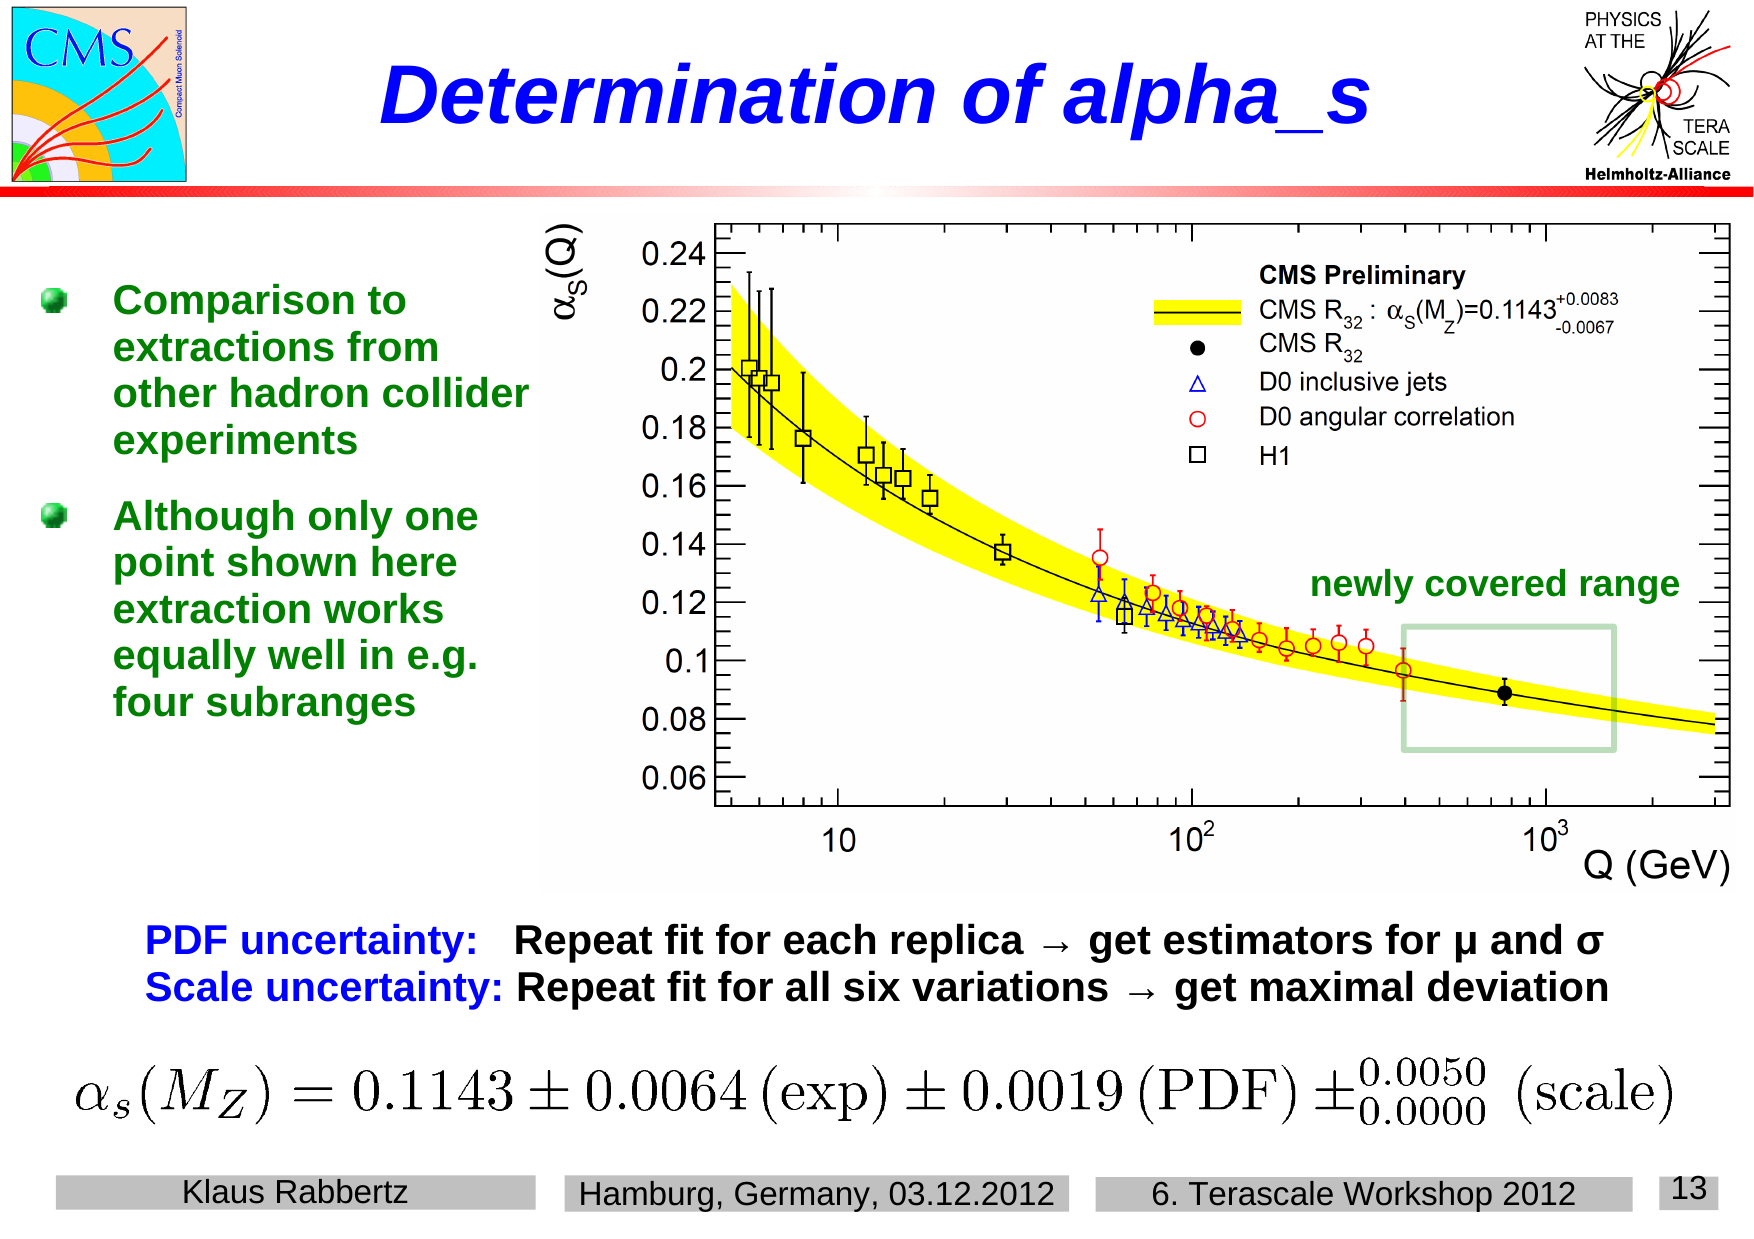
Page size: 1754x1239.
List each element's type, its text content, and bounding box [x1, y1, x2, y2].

text_box newly covered range [1298, 556, 1693, 611]
picture [540, 213, 1737, 893]
picture [69, 1052, 1685, 1129]
picture [1570, 3, 1744, 191]
picture [11, 6, 187, 182]
title Determination of alpha_s [197, 18, 1556, 172]
list Comparison to extractions from other hadron collider experiments Although only one point shown here extraction works equally well in e.g. four subranges [30, 276, 548, 725]
text_box PDF uncertainty: Repeat fit for each replica → get estimators for μ and σ Scale uncertainty: Repeat fit for all six variations → get maximal deviation [133, 911, 1621, 1017]
